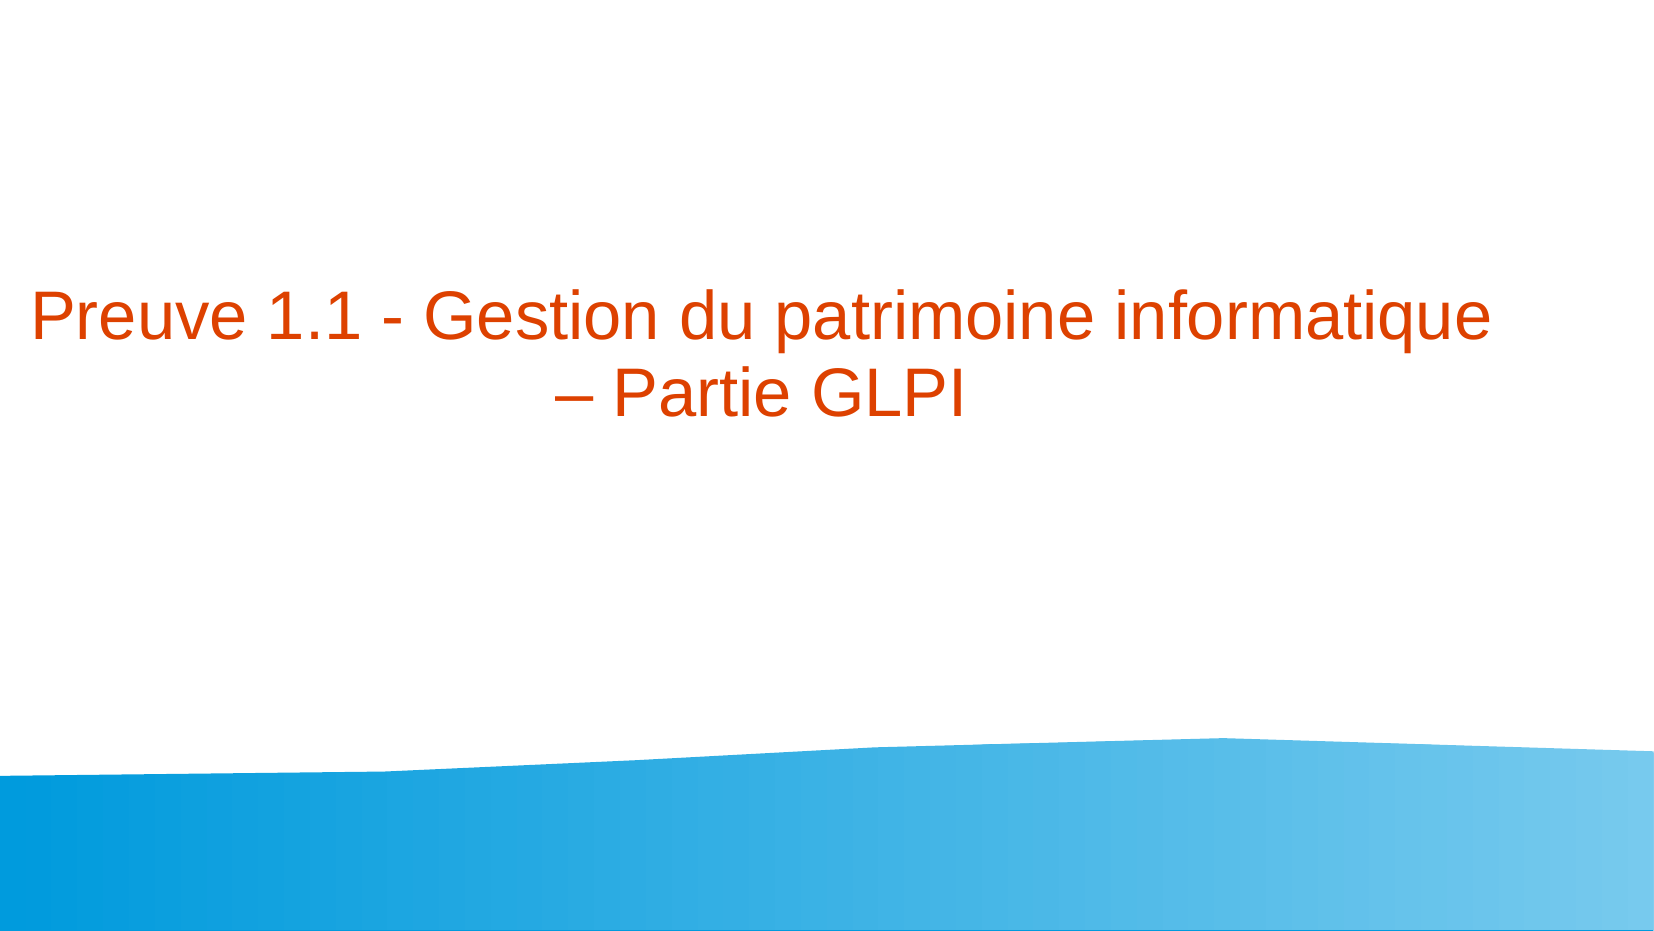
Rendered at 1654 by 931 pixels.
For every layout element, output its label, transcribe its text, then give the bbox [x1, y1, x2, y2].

title Preuve 1.1 - Gestion du patrimoine informatique – Partie GLPI [23, 265, 1501, 443]
